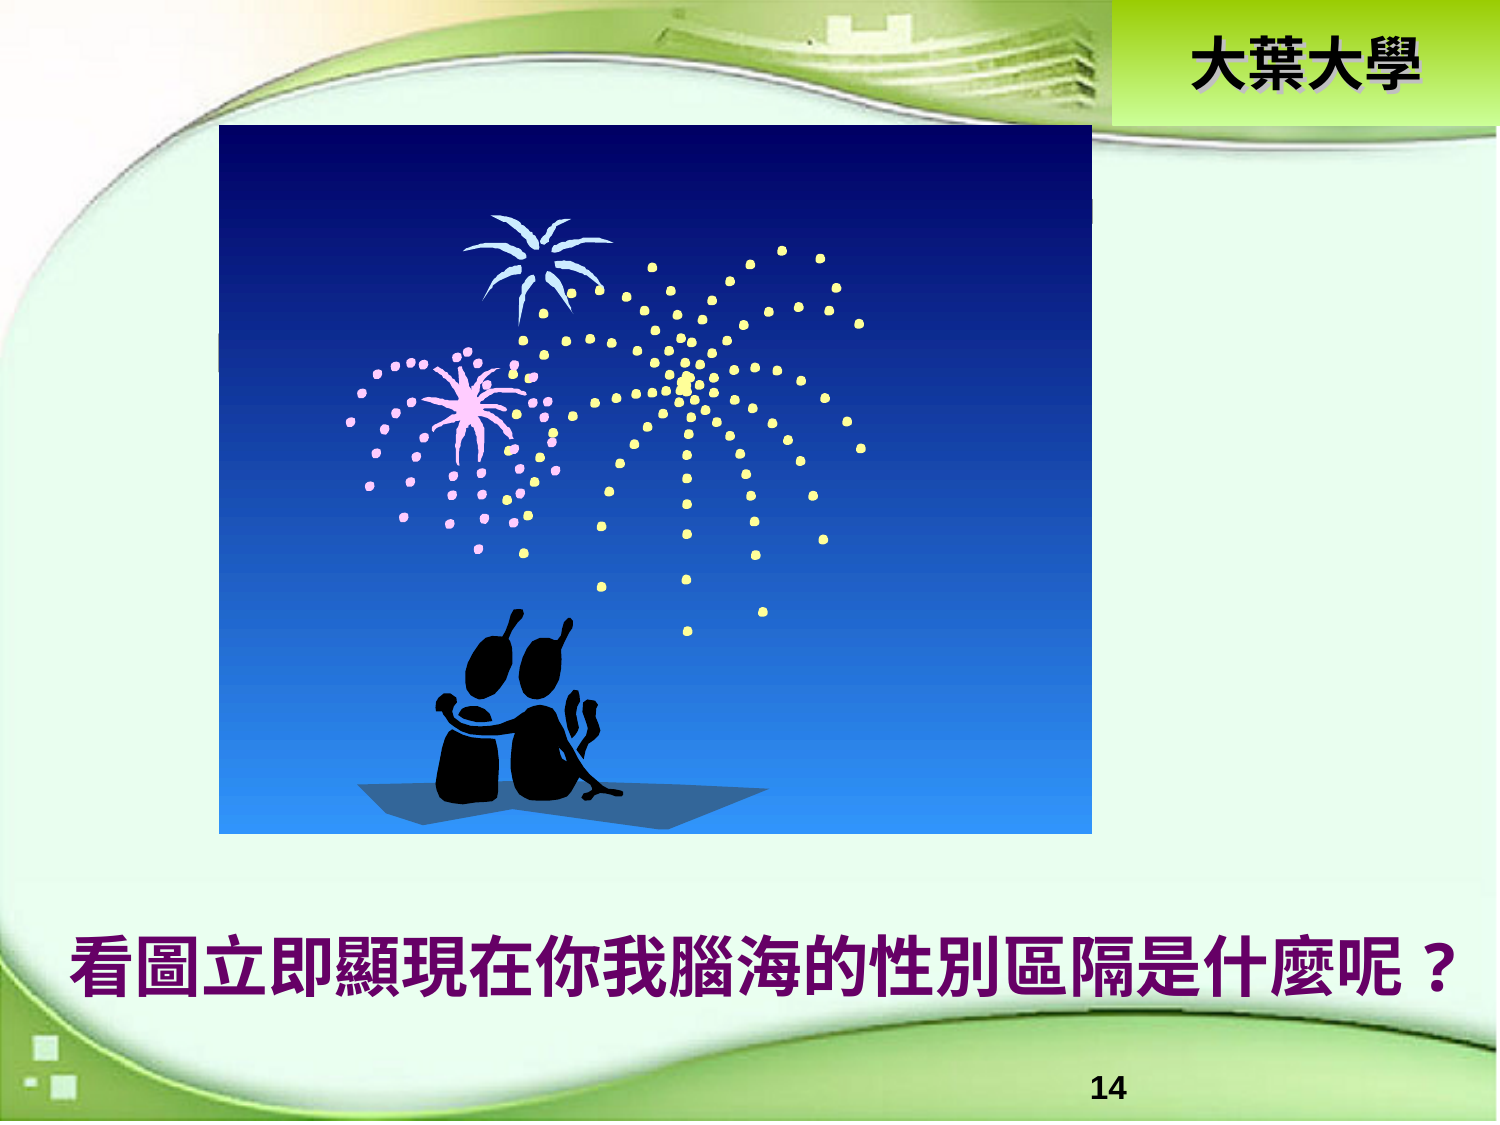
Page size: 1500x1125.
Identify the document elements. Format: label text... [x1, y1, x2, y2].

text_box 看圖立即顯現在你我腦海的性別區隔是什麼呢? [53, 916, 1451, 1013]
chart [218, 125, 1093, 835]
